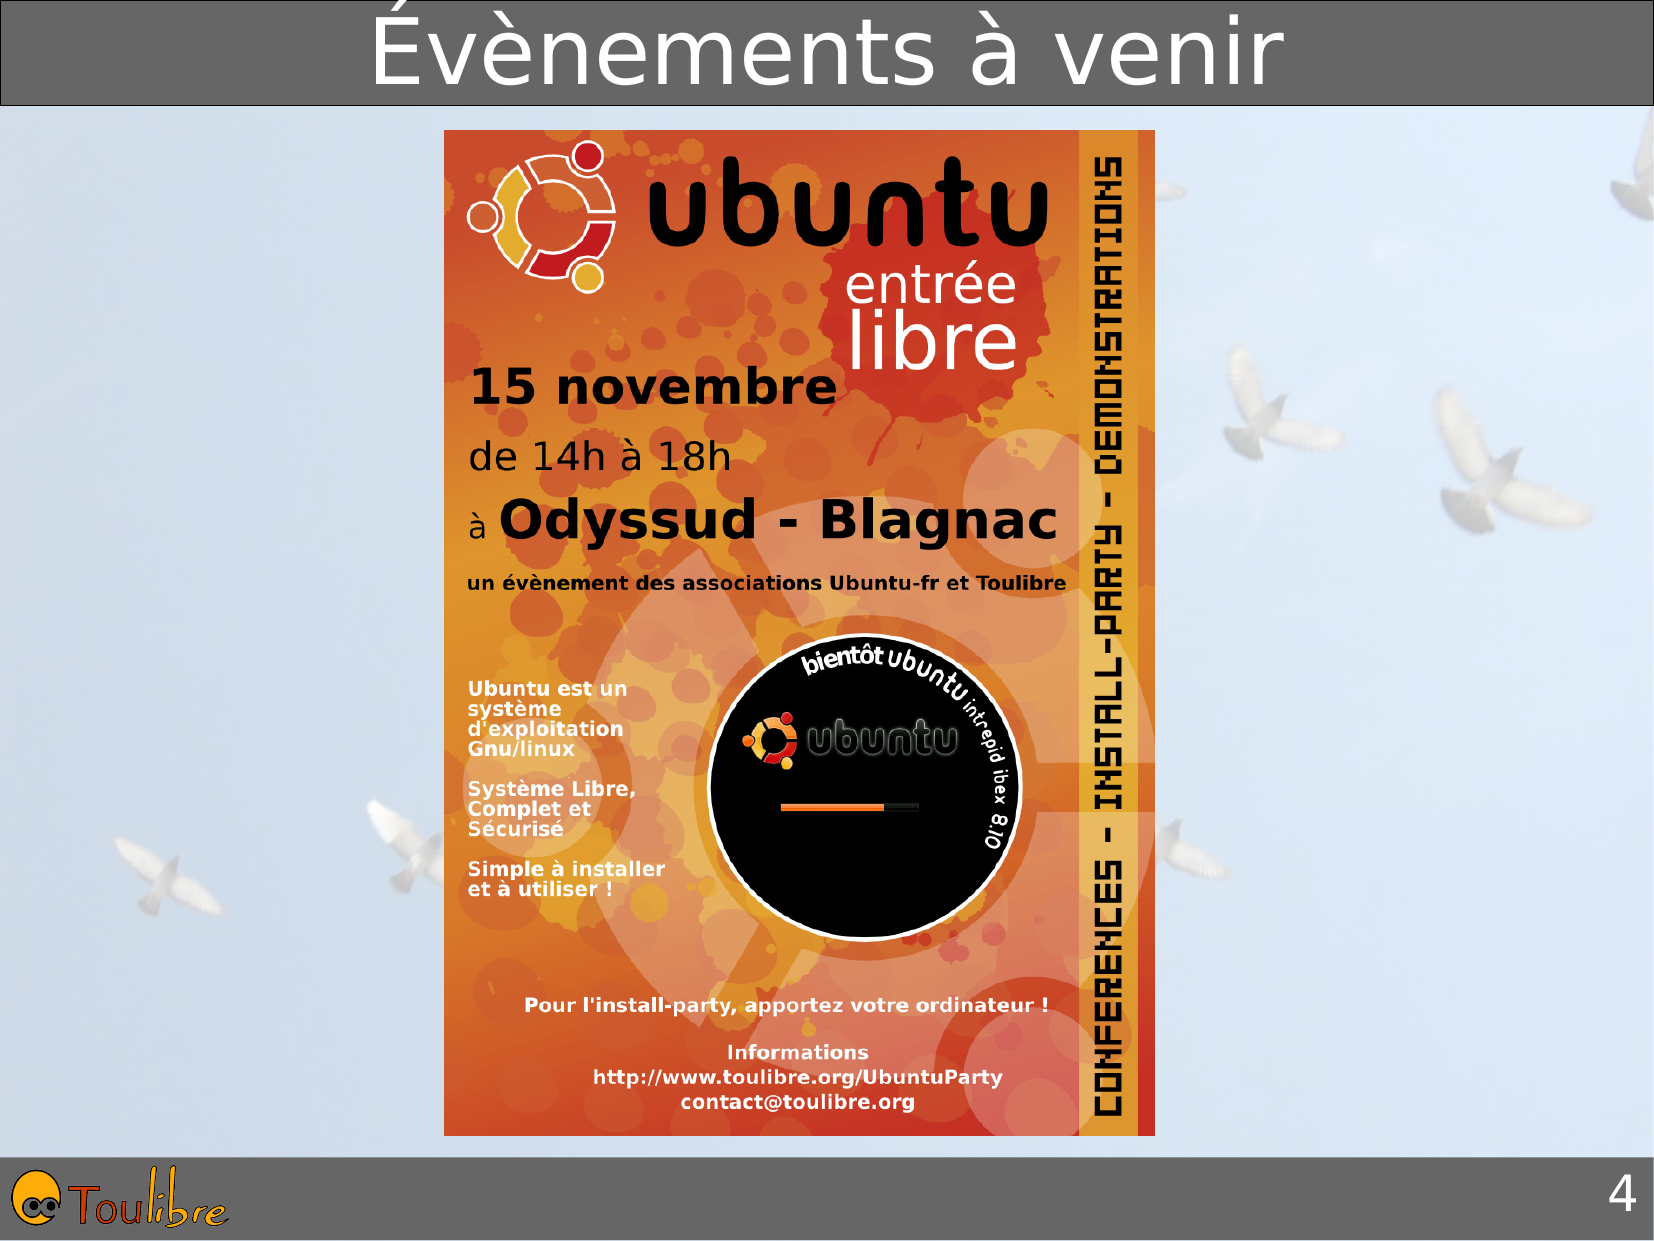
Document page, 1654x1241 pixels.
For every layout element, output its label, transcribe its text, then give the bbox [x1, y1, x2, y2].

picture [11, 1165, 229, 1228]
picture [444, 130, 1155, 1136]
title Évènements à venir [0, 0, 1654, 107]
